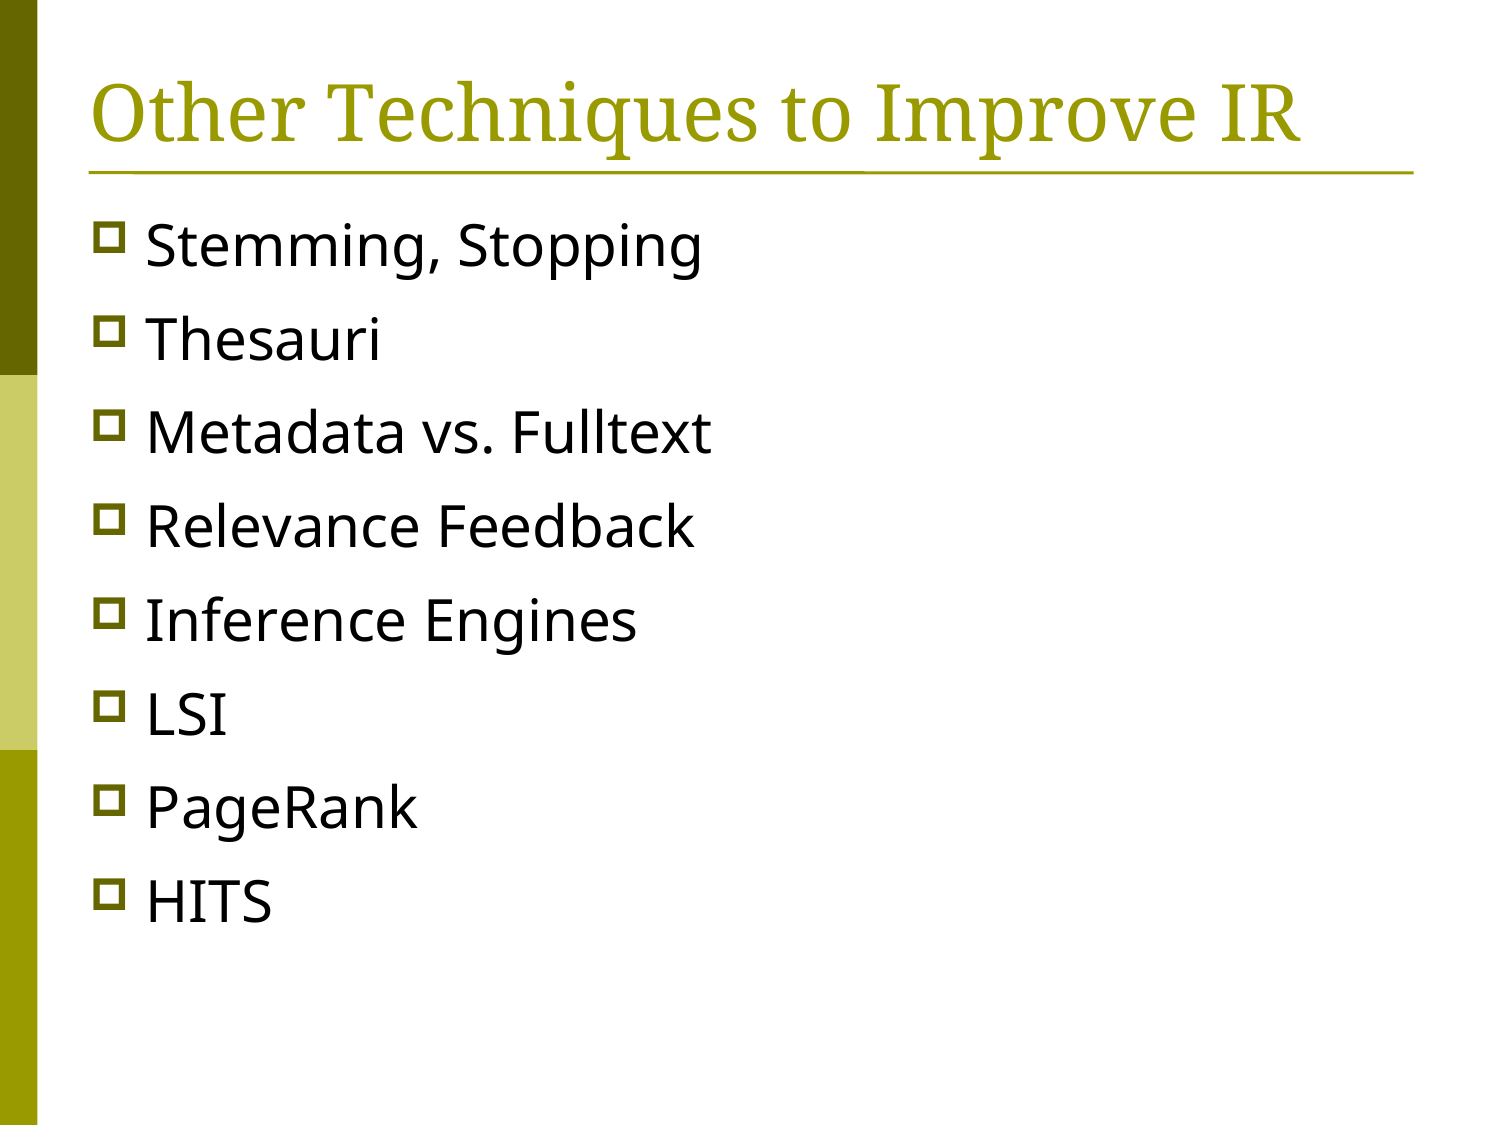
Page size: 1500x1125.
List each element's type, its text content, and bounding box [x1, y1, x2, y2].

list Stemming, Stopping Thesauri Metadata vs. Fulltext Relevance Feedback Inference Engines LSI PageRank HITS [75, 196, 1426, 1006]
title Other Techniques to Improve IR [75, 45, 1426, 173]
